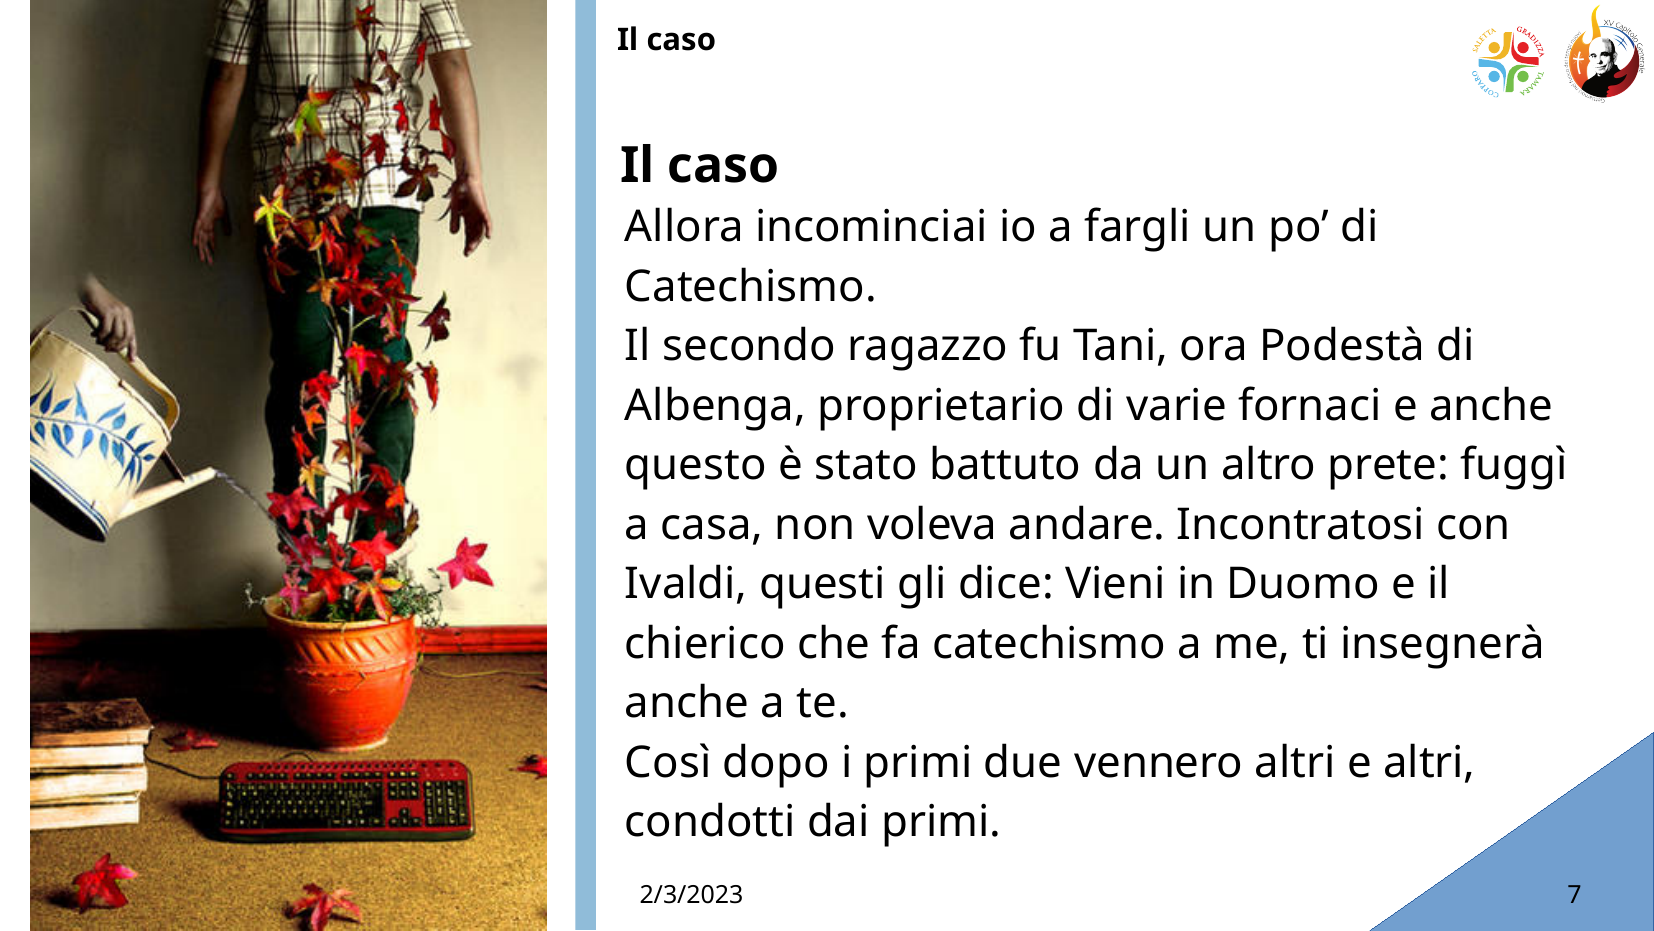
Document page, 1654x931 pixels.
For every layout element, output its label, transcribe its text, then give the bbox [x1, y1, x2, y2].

text_box Il caso [602, 9, 1335, 63]
subtitle Allora incominciai io a fargli un po’ di Catechismo. Il secondo ragazzo fu Tani, ora Podestà di Albenga, proprietario di varie fornaci e anche questo è stato battuto da un altro prete: fuggì a casa, non voleva andare. Incontratosi con Ivaldi, questi gli dice: Vieni in Duomo e il chierico che fa catechismo a me, ti insegnerà anche a te. Così dopo i primi due vennero altri e altri, condotti dai primi. [624, 201, 1602, 815]
picture [1563, 4, 1646, 103]
picture [30, 0, 547, 931]
title Il caso [620, 129, 1617, 201]
